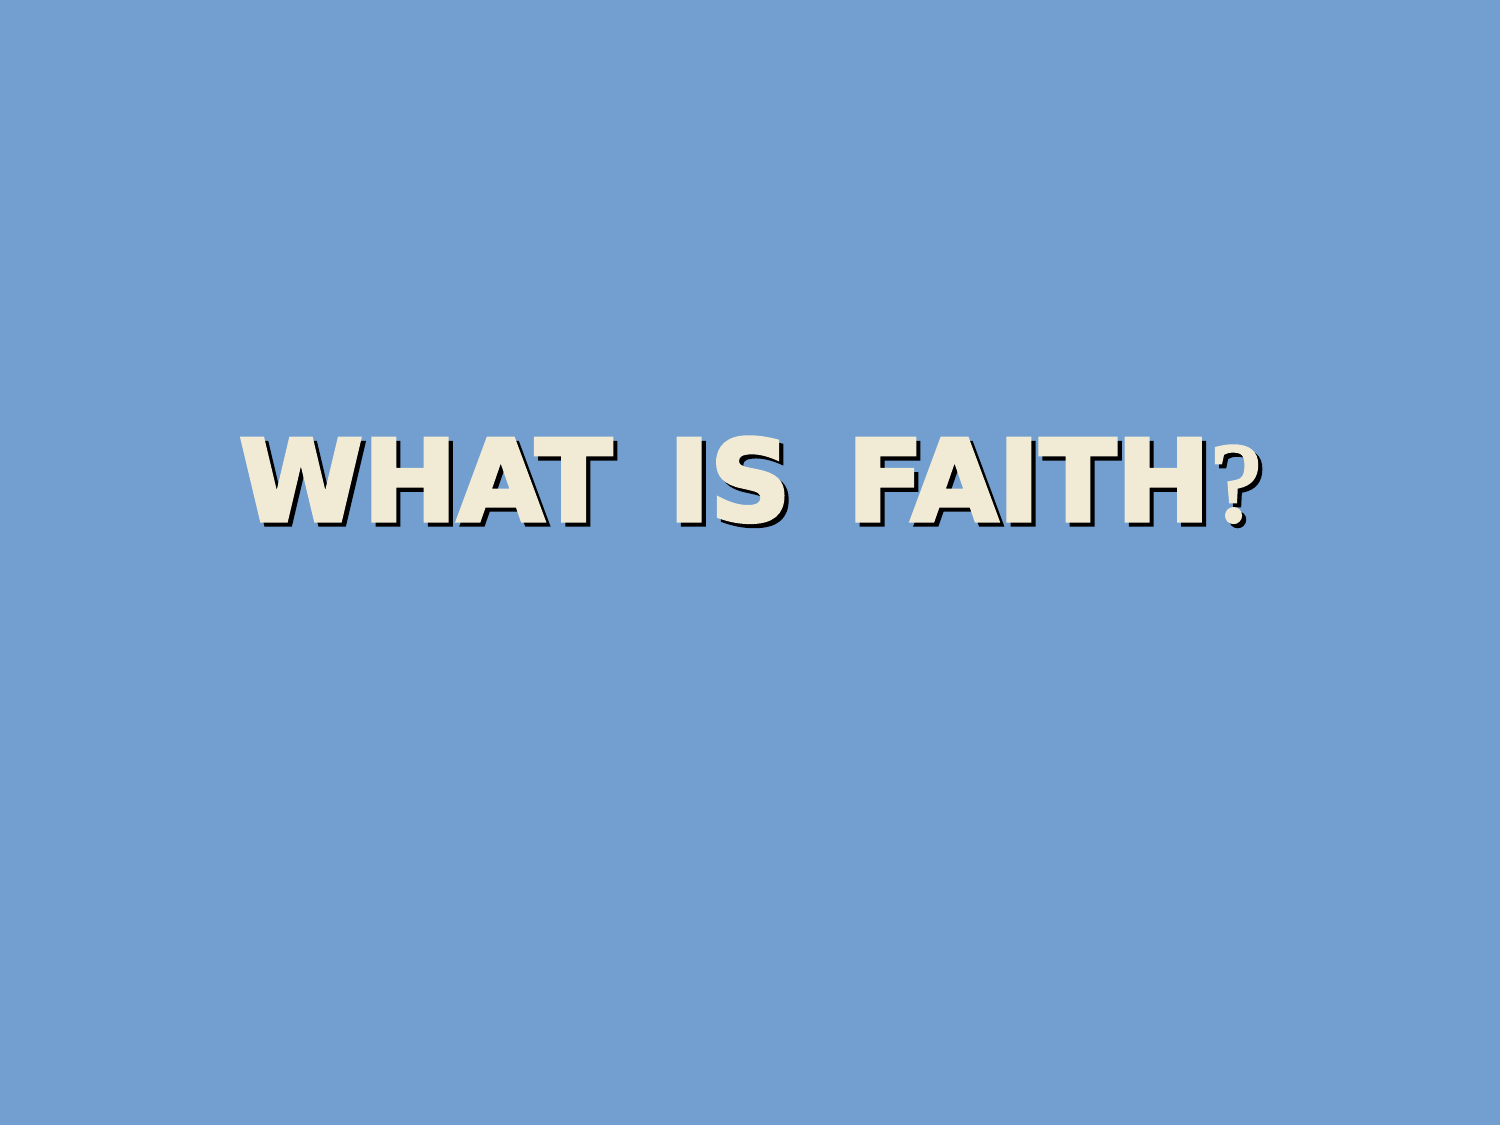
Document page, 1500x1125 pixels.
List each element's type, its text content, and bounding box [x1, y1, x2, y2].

title WHAT IS FAITH? [75, 399, 1426, 588]
